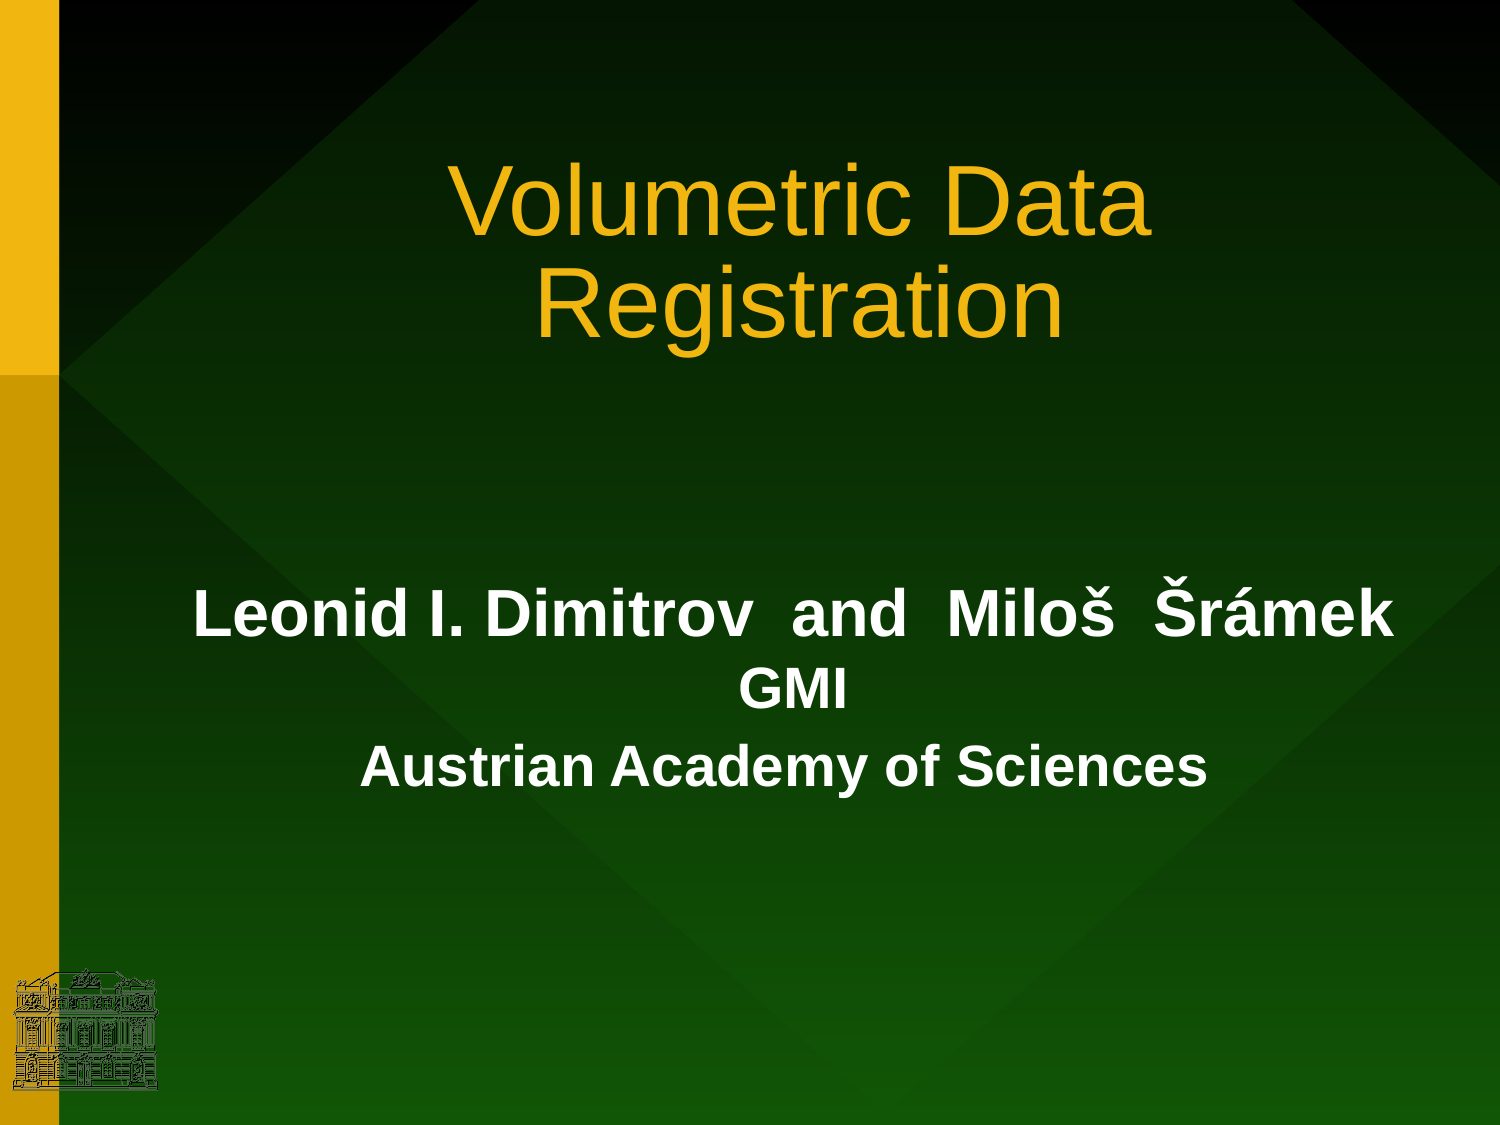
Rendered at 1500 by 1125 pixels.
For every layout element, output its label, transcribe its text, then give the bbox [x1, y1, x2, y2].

picture [5, 964, 164, 1098]
title Volumetric Data Registration [162, 146, 1438, 366]
subtitle Leonid I. Dimitrov and Miloš Šrámek GMI Austrian Academy of Sciences [87, 562, 1500, 851]
